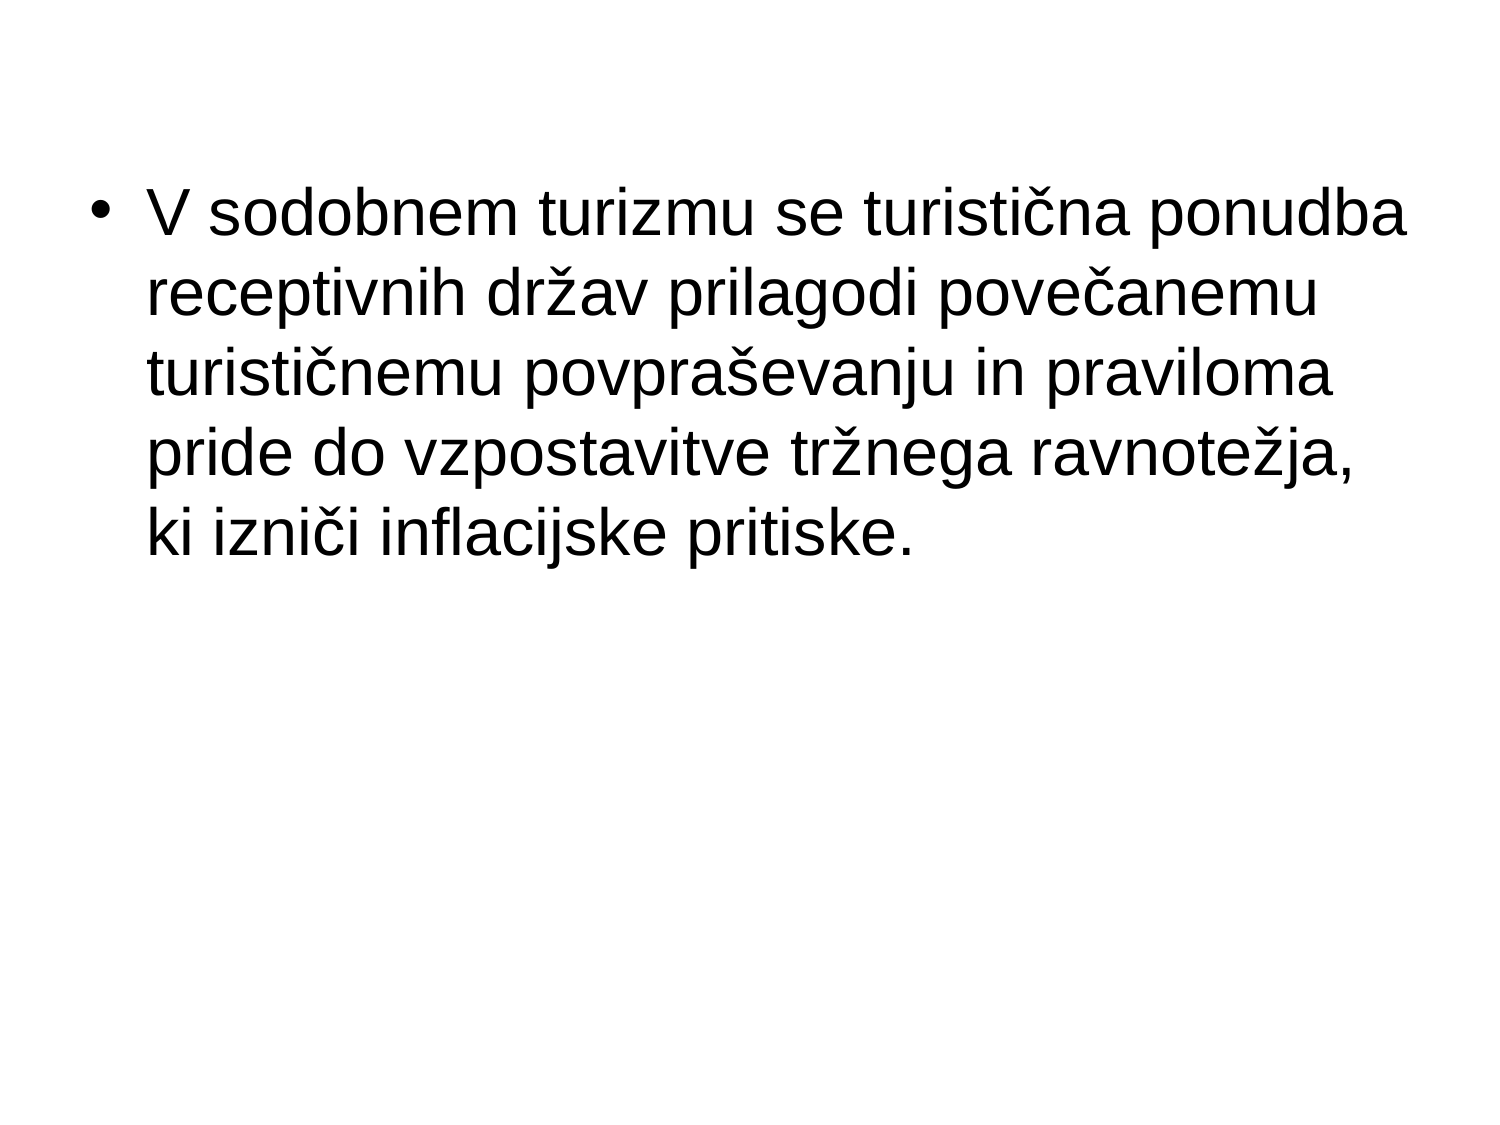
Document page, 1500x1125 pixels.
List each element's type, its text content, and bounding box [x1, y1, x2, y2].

list V sodobnem turizmu se turistična ponudba receptivnih držav prilagodi povečanemu turističnemu povpraševanju in praviloma pride do vzpostavitve tržnega ravnotežja, ki izniči inflacijske pritiske. [75, 160, 1426, 1006]
